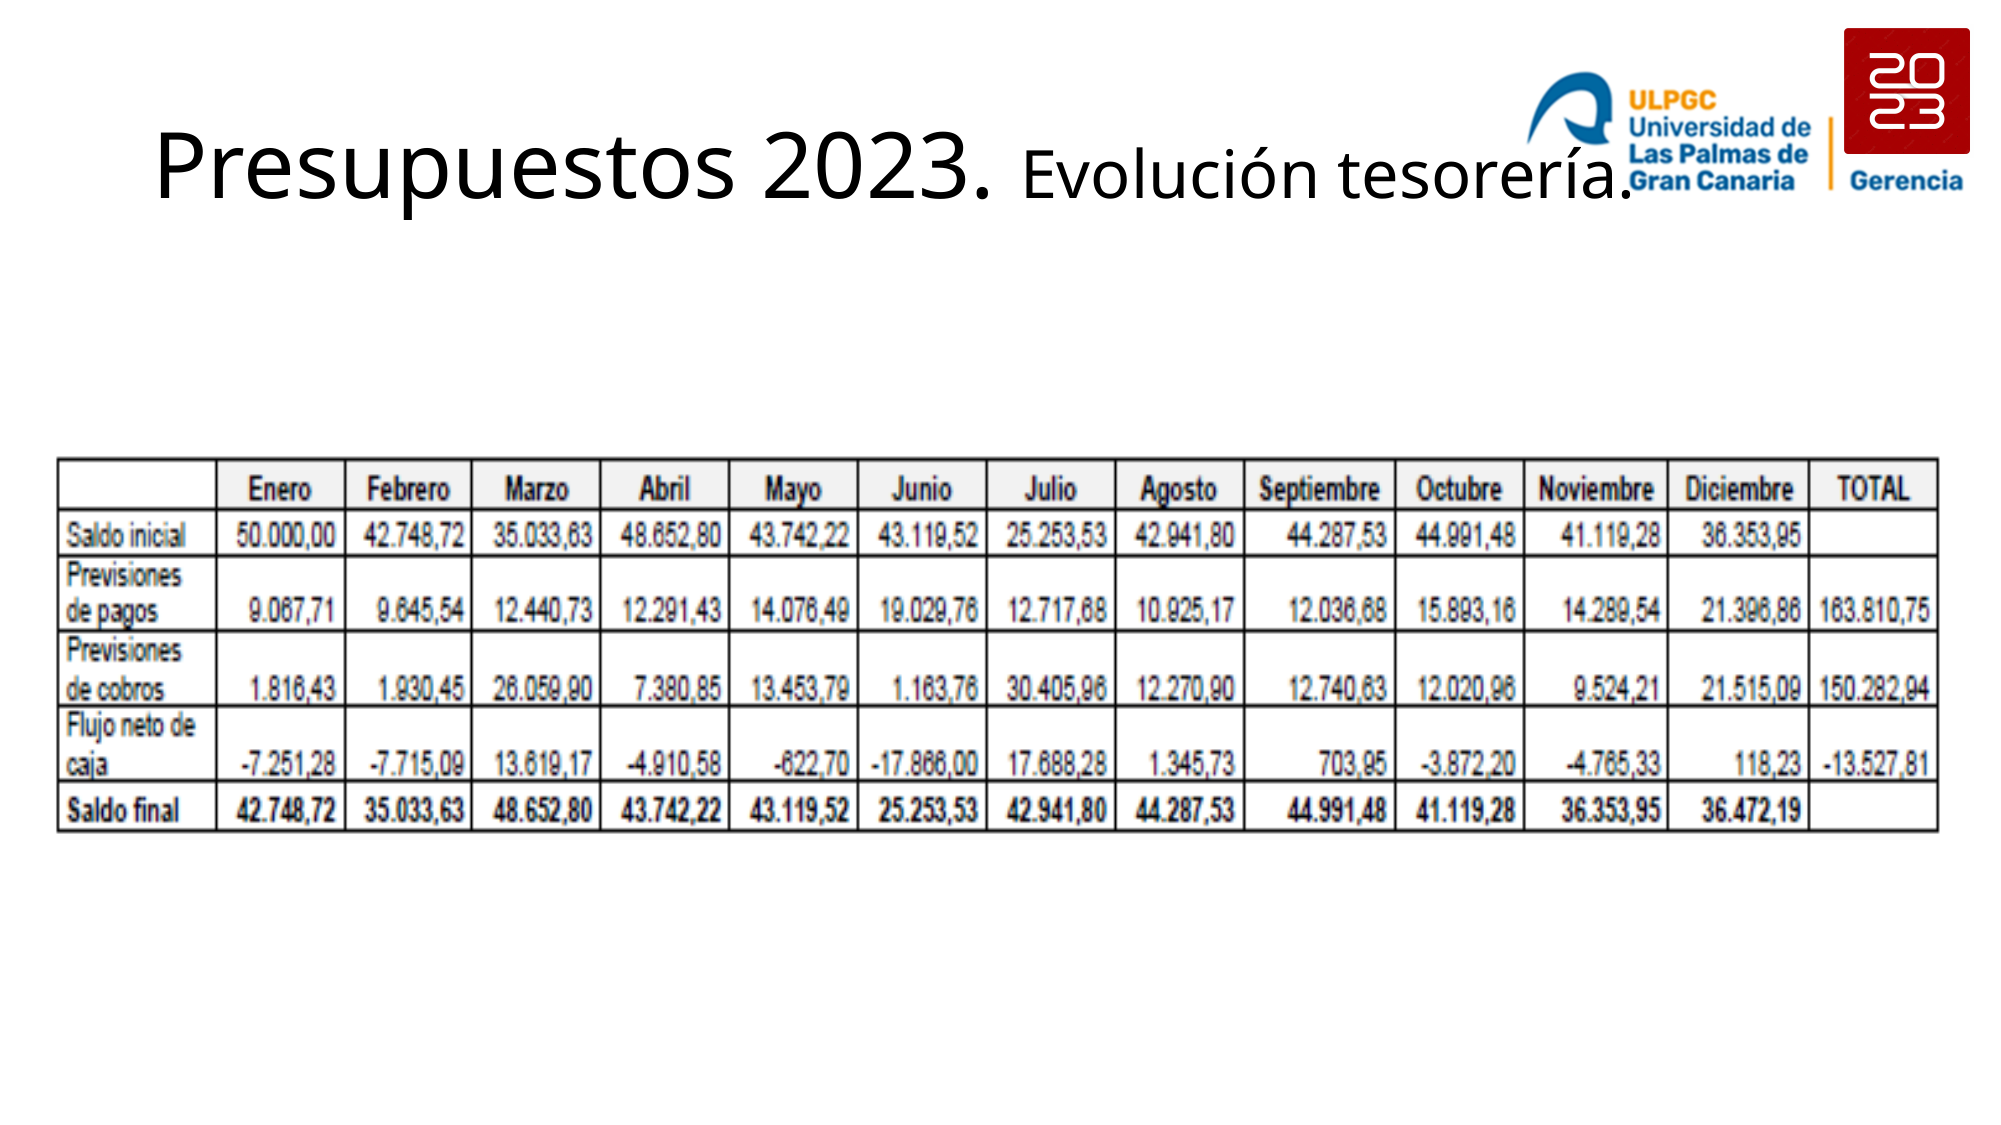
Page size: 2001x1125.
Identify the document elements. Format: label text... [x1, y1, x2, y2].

title Presupuestos 2023. Evolución tesorería. [137, 59, 1863, 278]
picture [50, 441, 1960, 862]
picture [1493, 24, 2000, 232]
